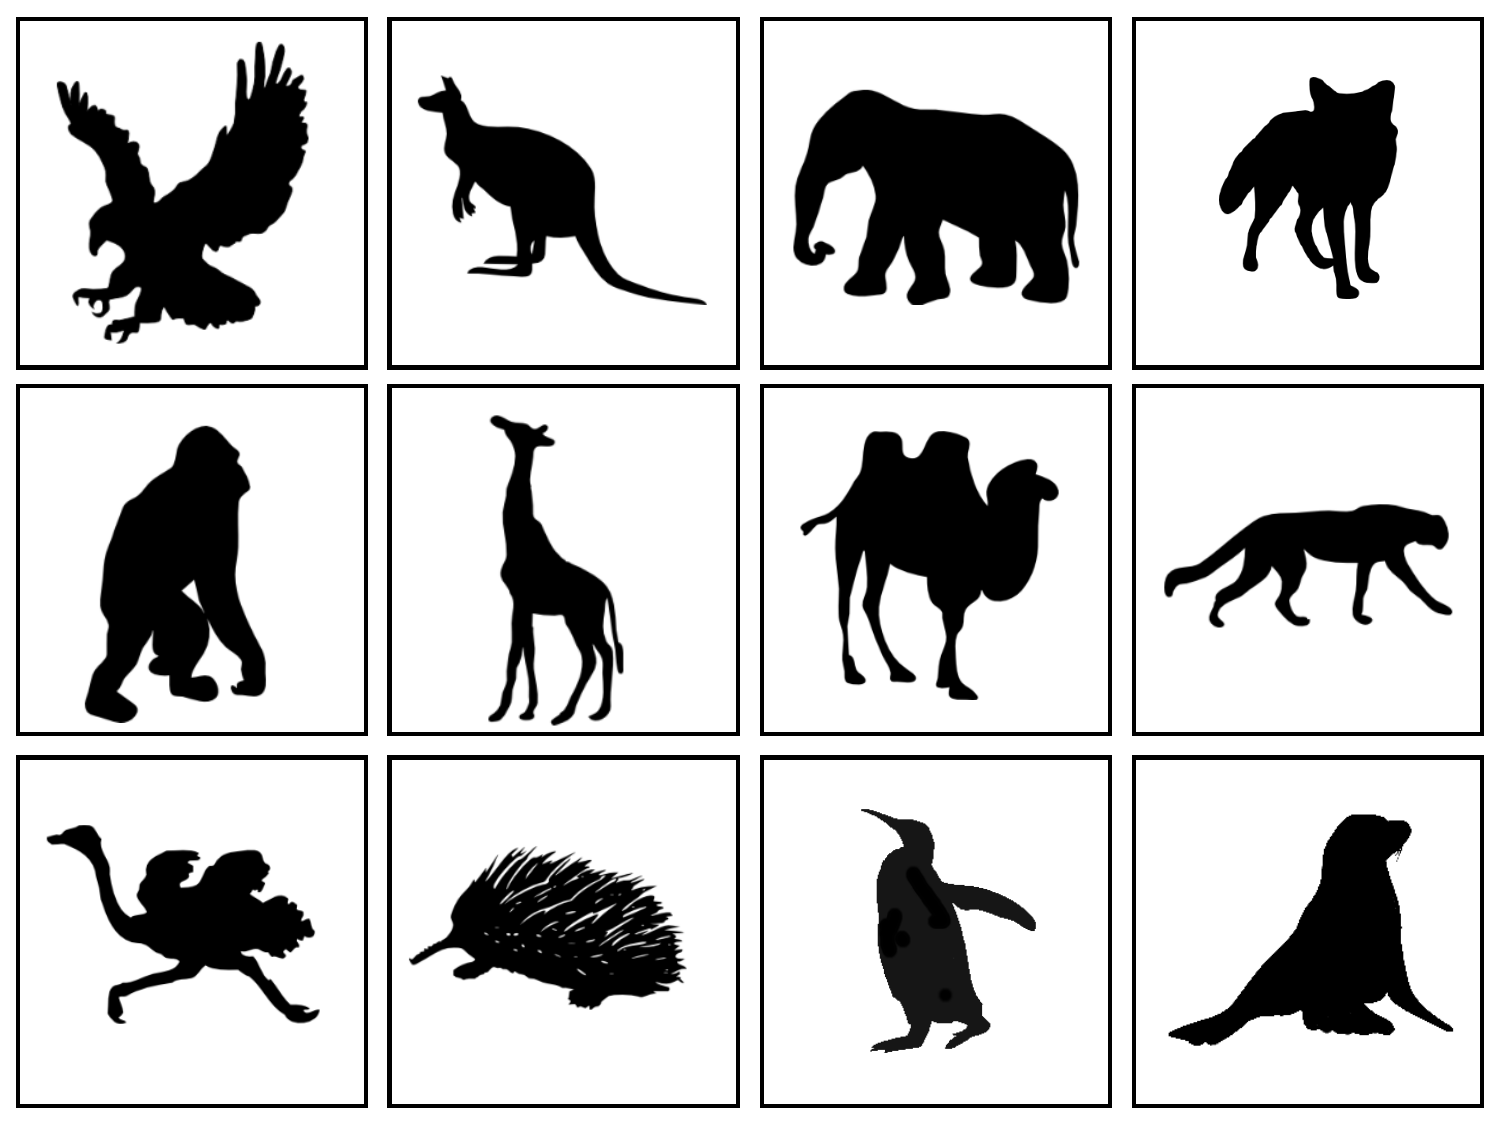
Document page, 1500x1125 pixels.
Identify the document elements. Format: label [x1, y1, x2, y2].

picture [796, 421, 1078, 700]
picture [854, 804, 1041, 1054]
picture [1164, 804, 1465, 1047]
text_box [761, 19, 1111, 368]
text_box [1133, 19, 1483, 368]
text_box [761, 386, 1111, 735]
picture [482, 409, 634, 727]
picture [1156, 502, 1462, 630]
picture [52, 37, 320, 345]
picture [784, 84, 1102, 305]
picture [412, 72, 713, 305]
text_box [1133, 386, 1483, 735]
text_box [17, 757, 367, 1106]
picture [75, 421, 300, 723]
text_box [17, 386, 367, 735]
text_box [17, 19, 367, 368]
text_box [1133, 757, 1483, 1106]
text_box [389, 757, 739, 1106]
picture [401, 838, 704, 1011]
picture [1215, 72, 1418, 299]
text_box [761, 757, 1111, 1106]
text_box [389, 386, 739, 735]
picture [40, 815, 347, 1025]
text_box [389, 19, 739, 368]
